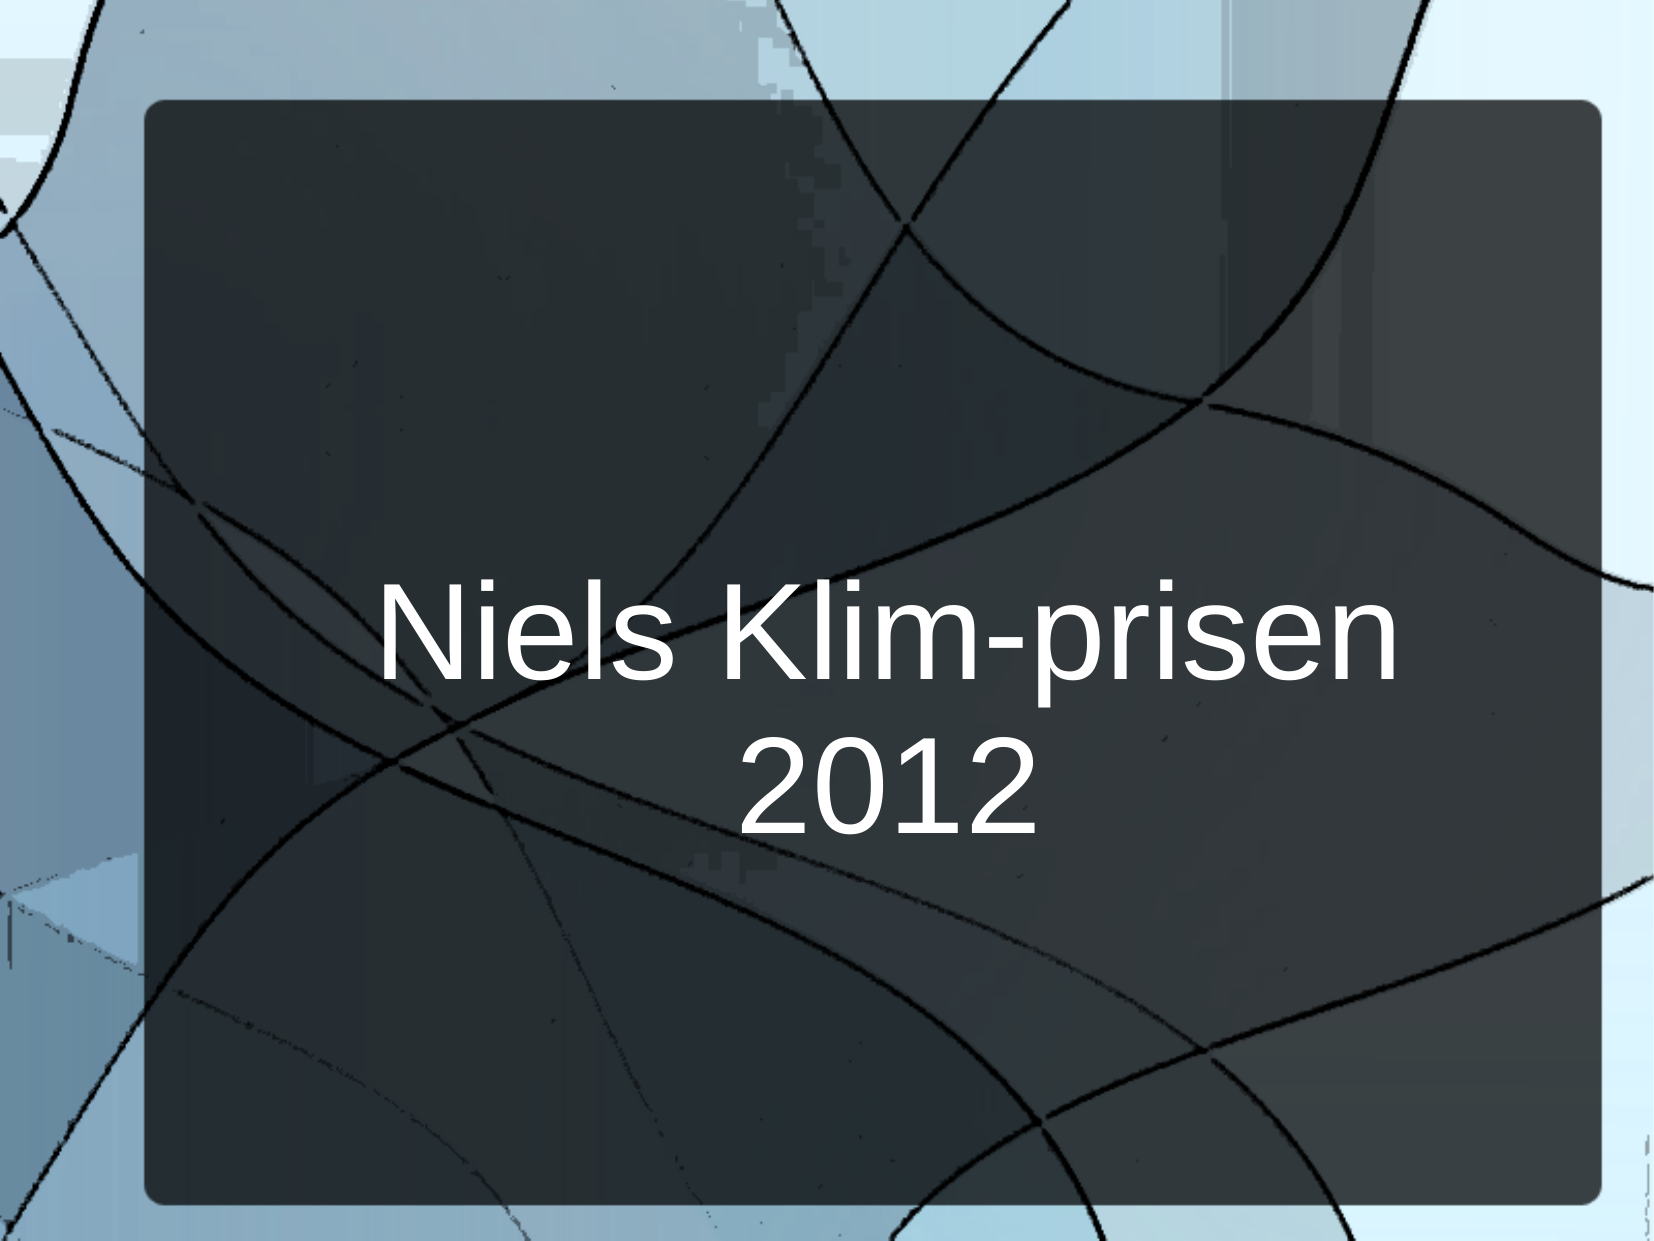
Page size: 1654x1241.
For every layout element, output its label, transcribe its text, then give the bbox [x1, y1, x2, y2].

picture [0, 0, 1654, 1241]
subtitle Niels Klim-prisen 2012 [206, 349, 1571, 1069]
